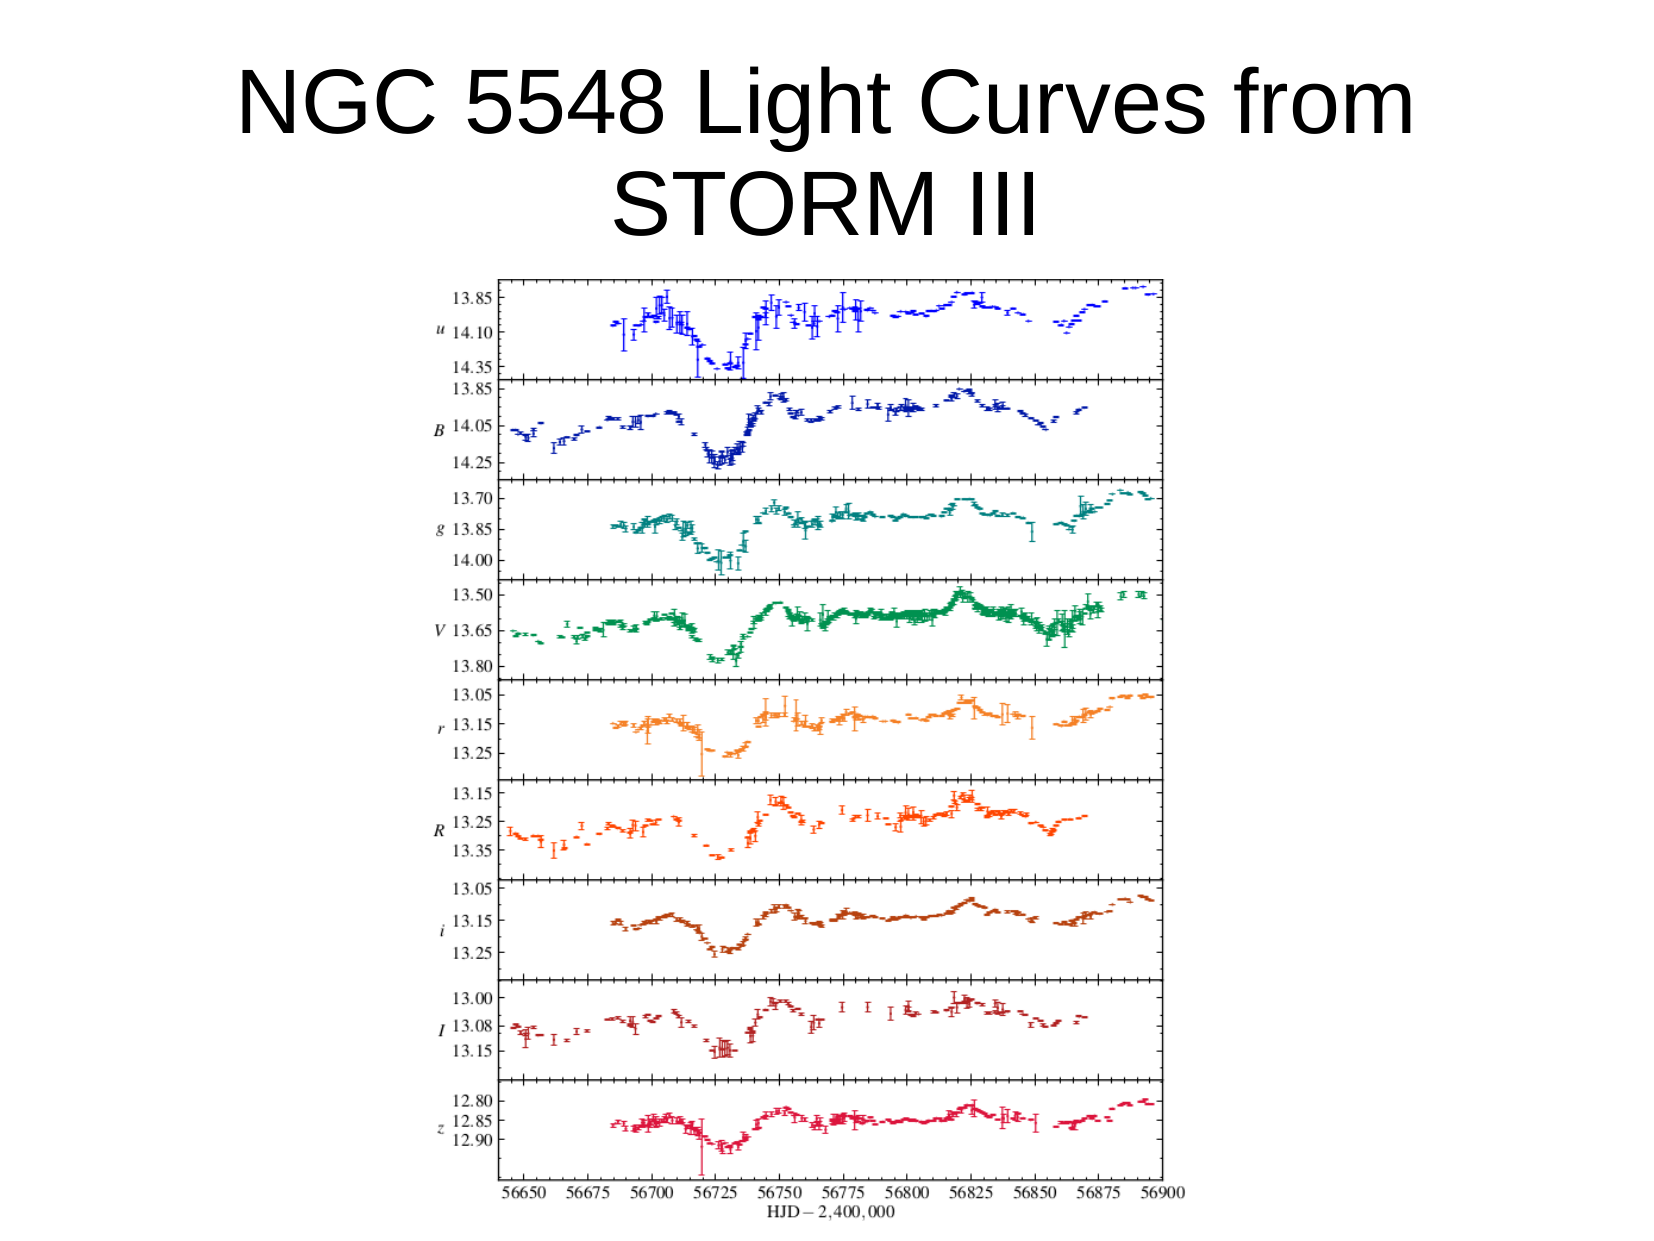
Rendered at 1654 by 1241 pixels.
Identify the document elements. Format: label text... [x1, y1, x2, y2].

title NGC 5548 Light Curves from STORM III [82, 49, 1571, 257]
picture [391, 279, 1249, 1241]
